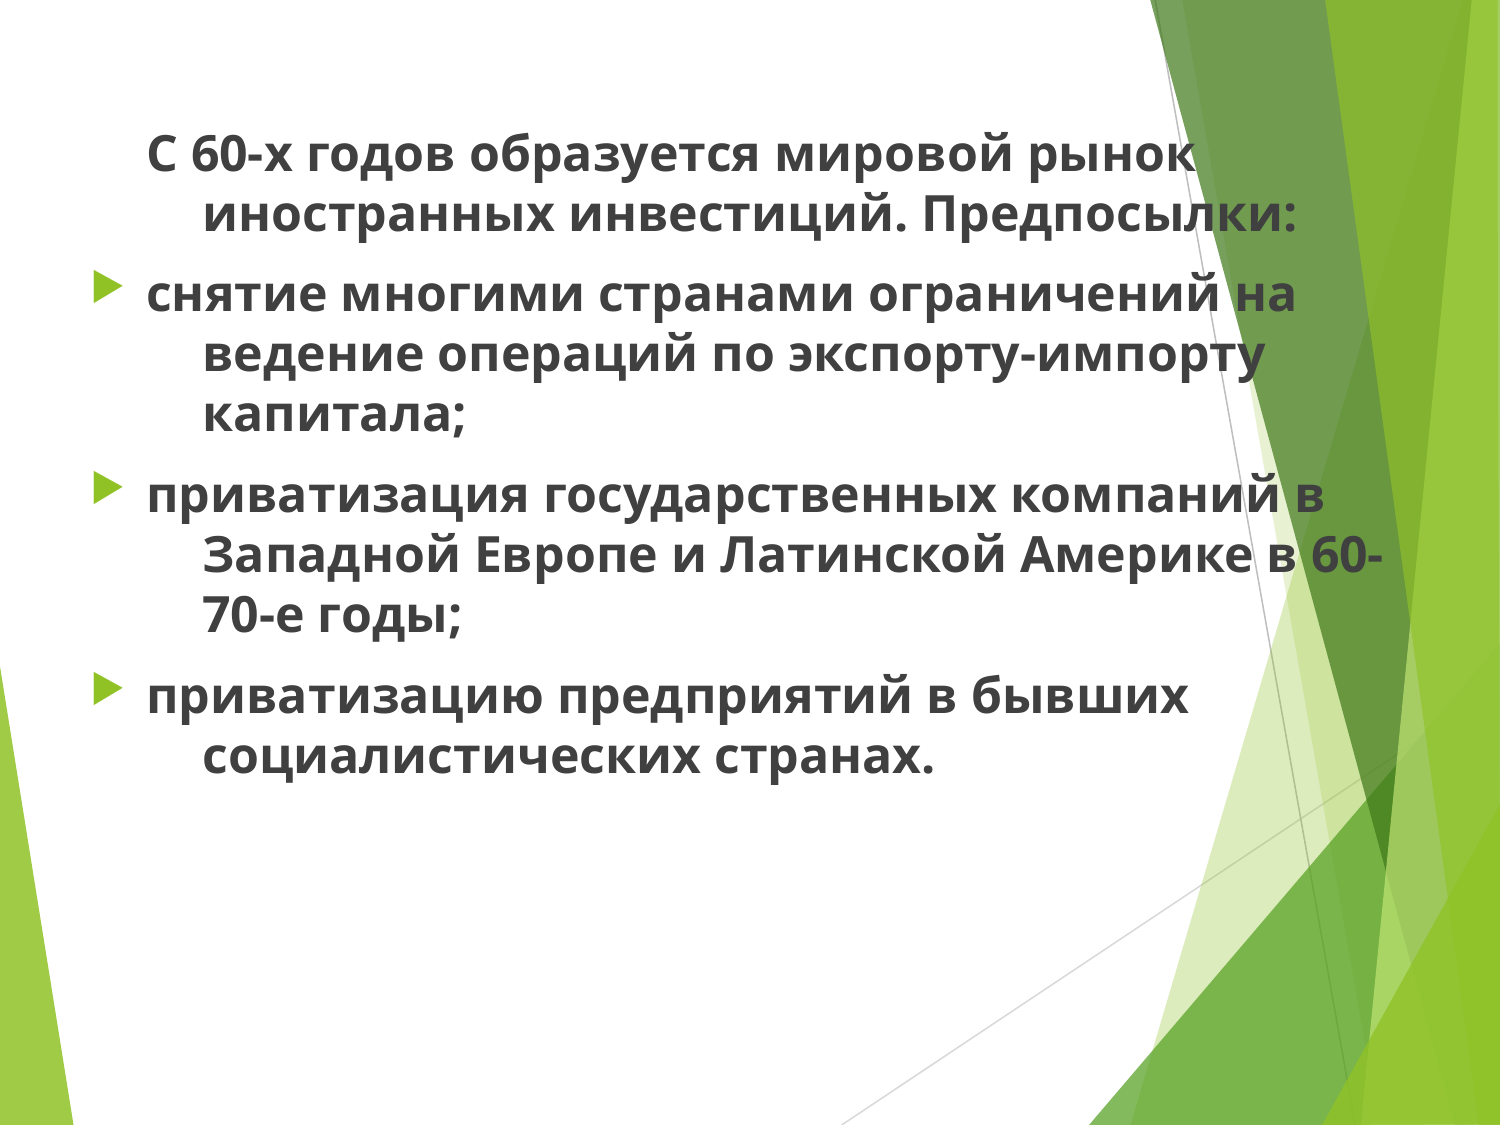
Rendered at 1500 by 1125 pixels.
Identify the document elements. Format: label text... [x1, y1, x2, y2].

list С 60-х годов образуется мировой рынок иностранных инвестиций. Предпосылки: снятие многими странами ограничений на ведение операций по экспорту-импорту капитала; приватизация государственных компаний в Западной Европе и Латинской Америке в 60-70-е годы; приватизацию предприятий в бывших социалистических странах. [75, 113, 1426, 1001]
